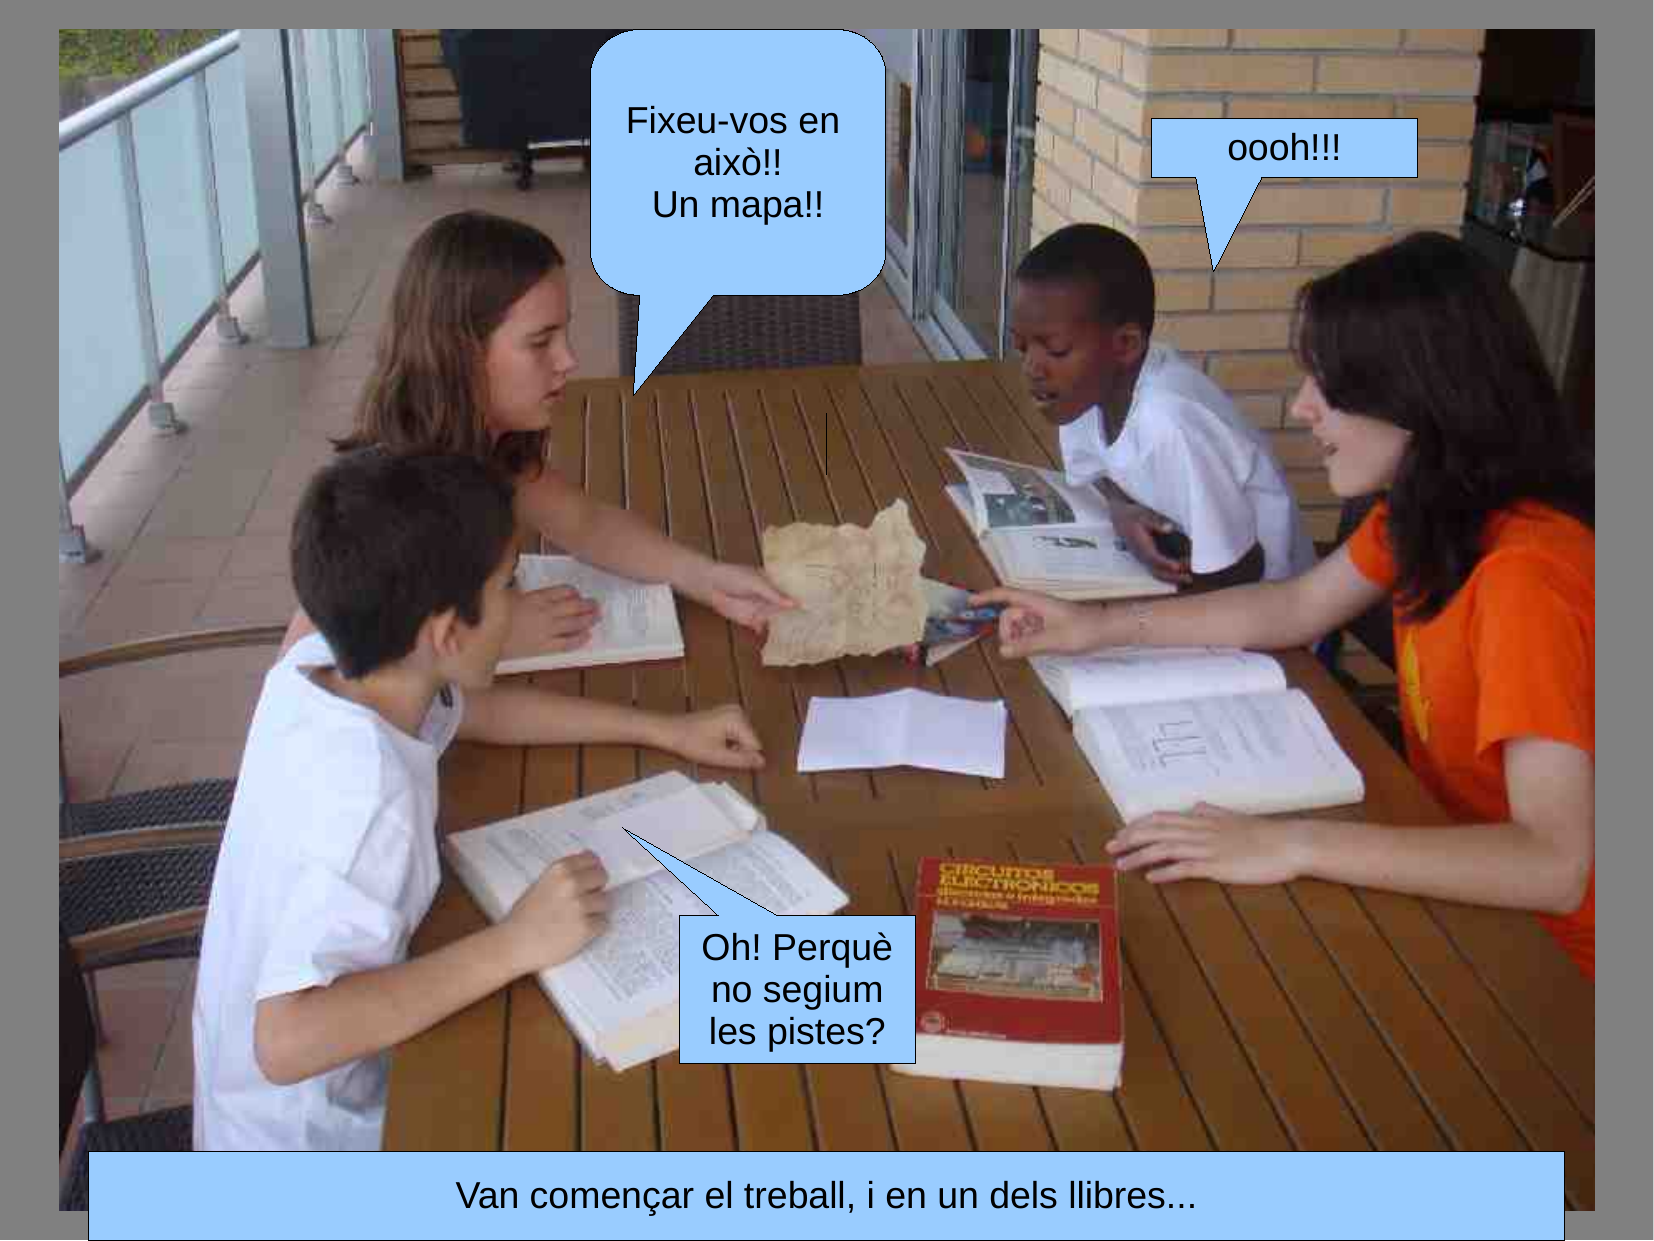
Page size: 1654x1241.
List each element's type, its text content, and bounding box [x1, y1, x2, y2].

text_box oooh!!! [1151, 118, 1418, 272]
text_box Oh! Perquè no segium les pistes? [622, 827, 916, 1064]
picture [59, 29, 1595, 1211]
text_box Fixeu-vos en això!! Un mapa!! [590, 29, 886, 396]
text_box Van començar el treball, i en un dels llibres... [88, 1151, 1565, 1241]
